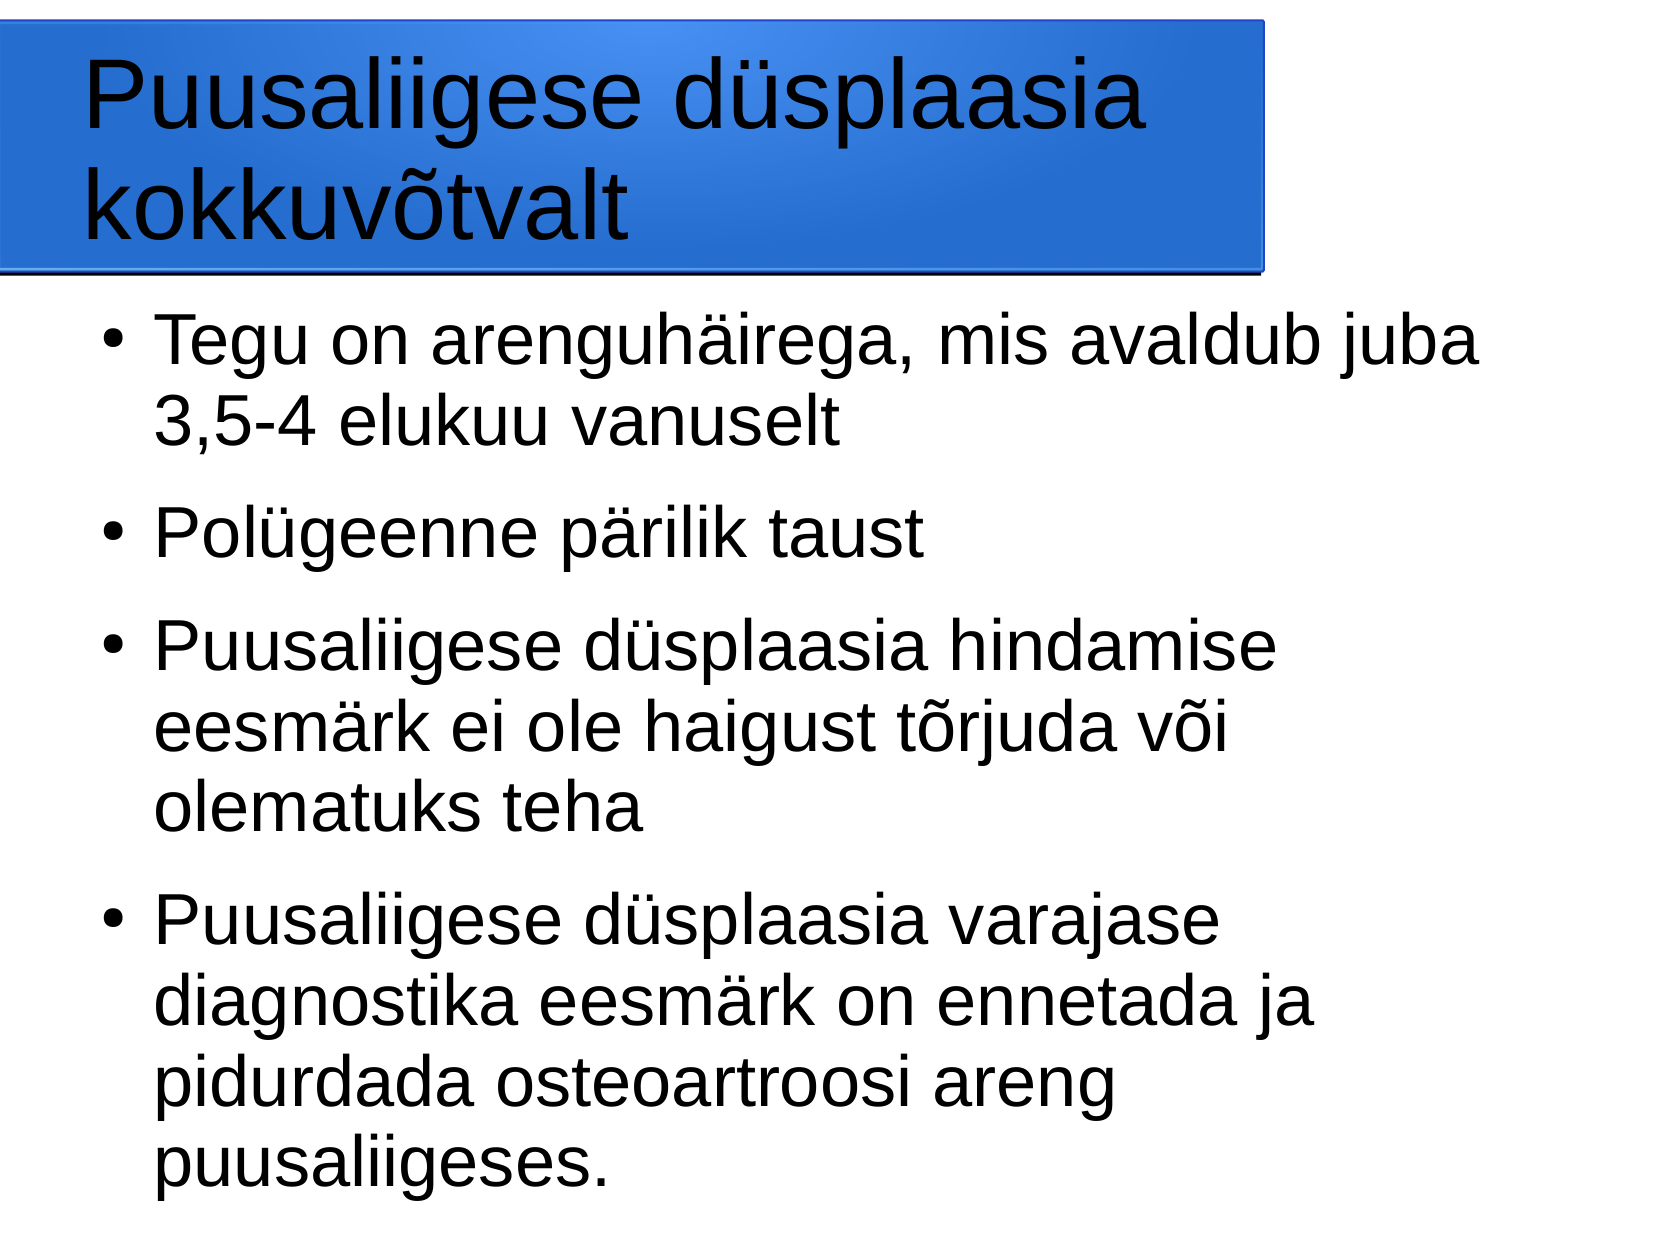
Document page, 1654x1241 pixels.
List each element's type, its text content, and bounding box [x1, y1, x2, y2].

title Puusaliigese düsplaasia kokkuvõtvalt [82, 38, 1235, 261]
list Tegu on arenguhäirega, mis avaldub juba 3,5-4 elukuu vanuselt Polügeenne pärilik taust Puusaliigese düsplaasia hindamise eesmärk ei ole haigust tõrjuda või olematuks teha Puusaliigese düsplaasia varajase diagnostika eesmärk on ennetada ja pidurdada osteoartroosi areng puusaliigeses. [82, 299, 1571, 1203]
